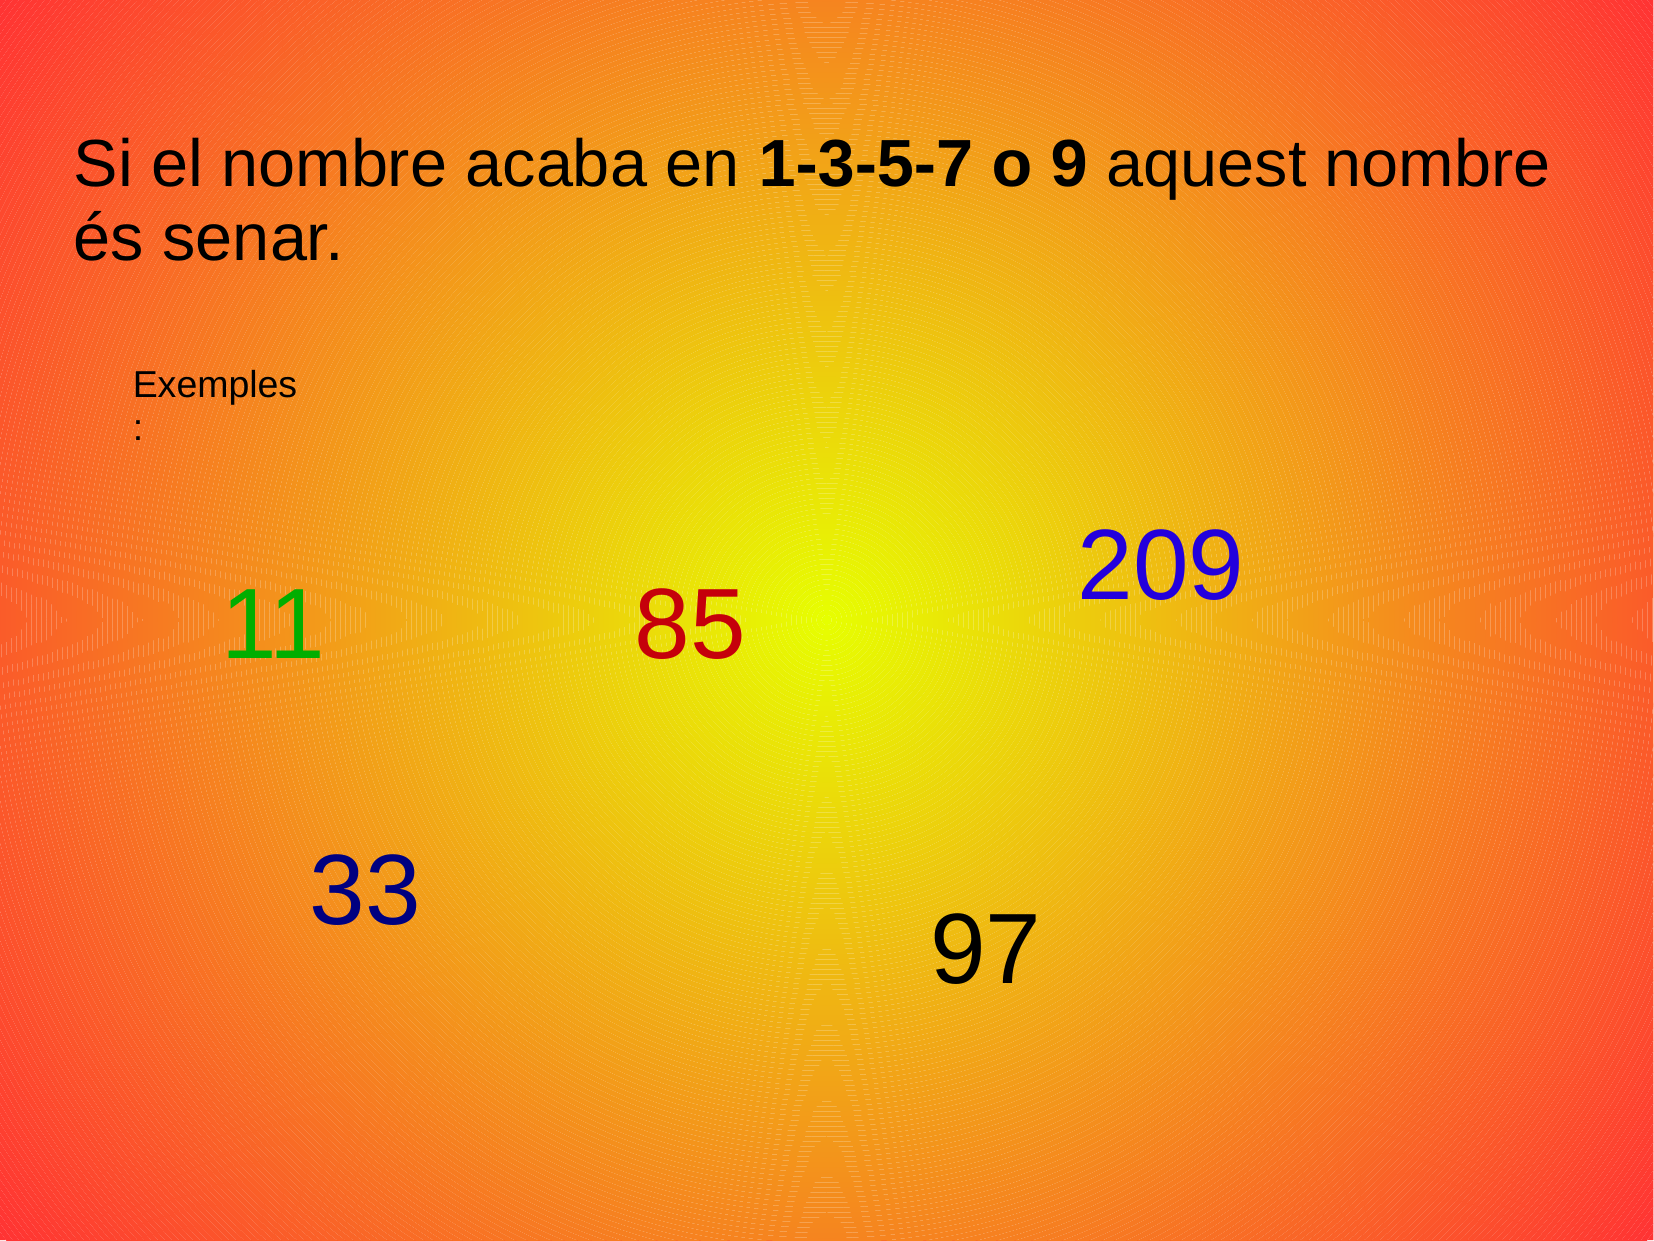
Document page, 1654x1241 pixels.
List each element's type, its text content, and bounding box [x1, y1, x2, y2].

text_box 11 [206, 561, 502, 688]
text_box 33 [295, 826, 650, 954]
text_box Si el nombre acaba en 1-3-5-7 o 9 aquest nombre és senar. [59, 118, 1595, 283]
text_box 85 [620, 561, 975, 688]
text_box 209 [1062, 501, 1418, 629]
text_box 97 [915, 885, 1241, 1013]
text_box Exemples: [118, 356, 323, 414]
